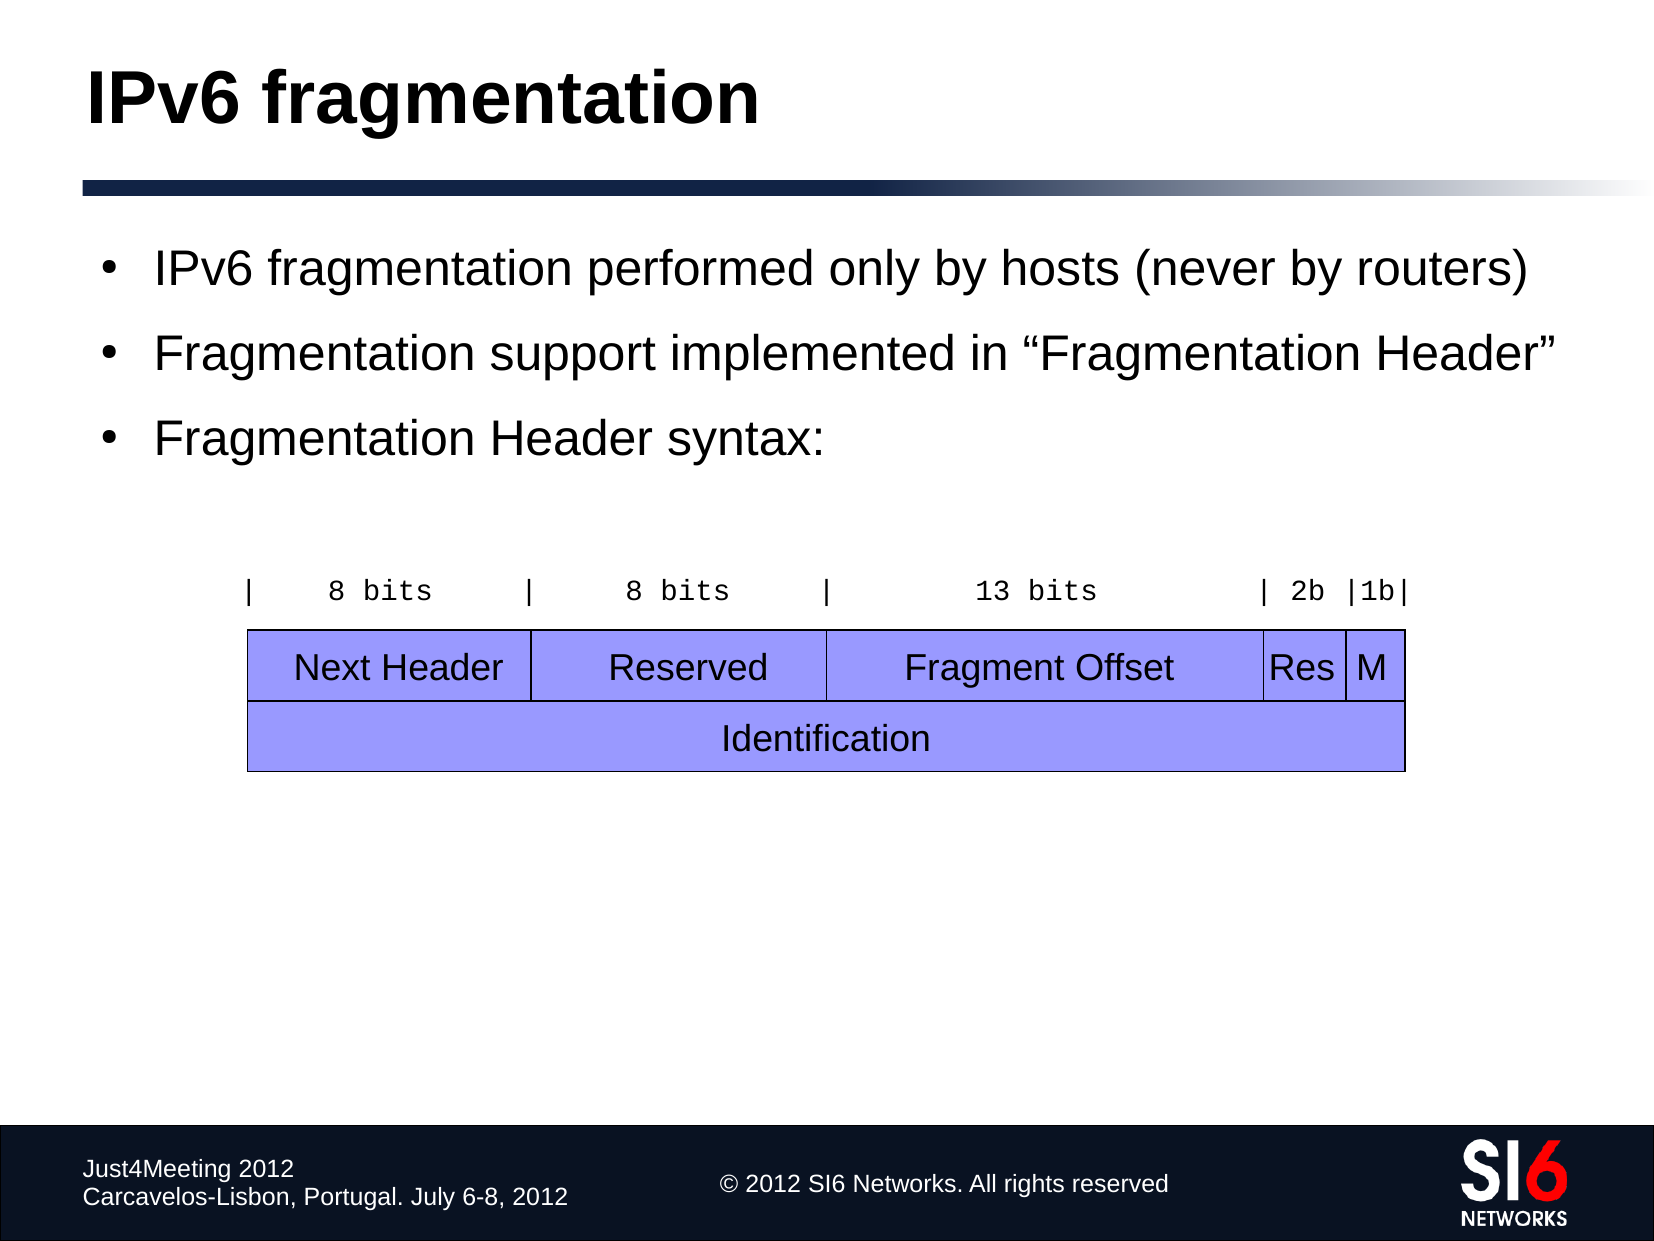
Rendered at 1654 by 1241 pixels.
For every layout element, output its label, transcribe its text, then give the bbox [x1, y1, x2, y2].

picture [1461, 1139, 1567, 1226]
list IPv6 fragmentation performed only by hosts (never by routers) Fragmentation support implemented in “Fragmentation Header” Fragmentation Header syntax: | 8 bits | 8 bits | 13 bits | 2b |1b| [82, 240, 1571, 1059]
text_box Next Header Reserved Fragment Offset Res M [247, 629, 1405, 700]
text_box Identification [247, 700, 1405, 772]
title IPv6 fragmentation [86, 30, 1576, 166]
